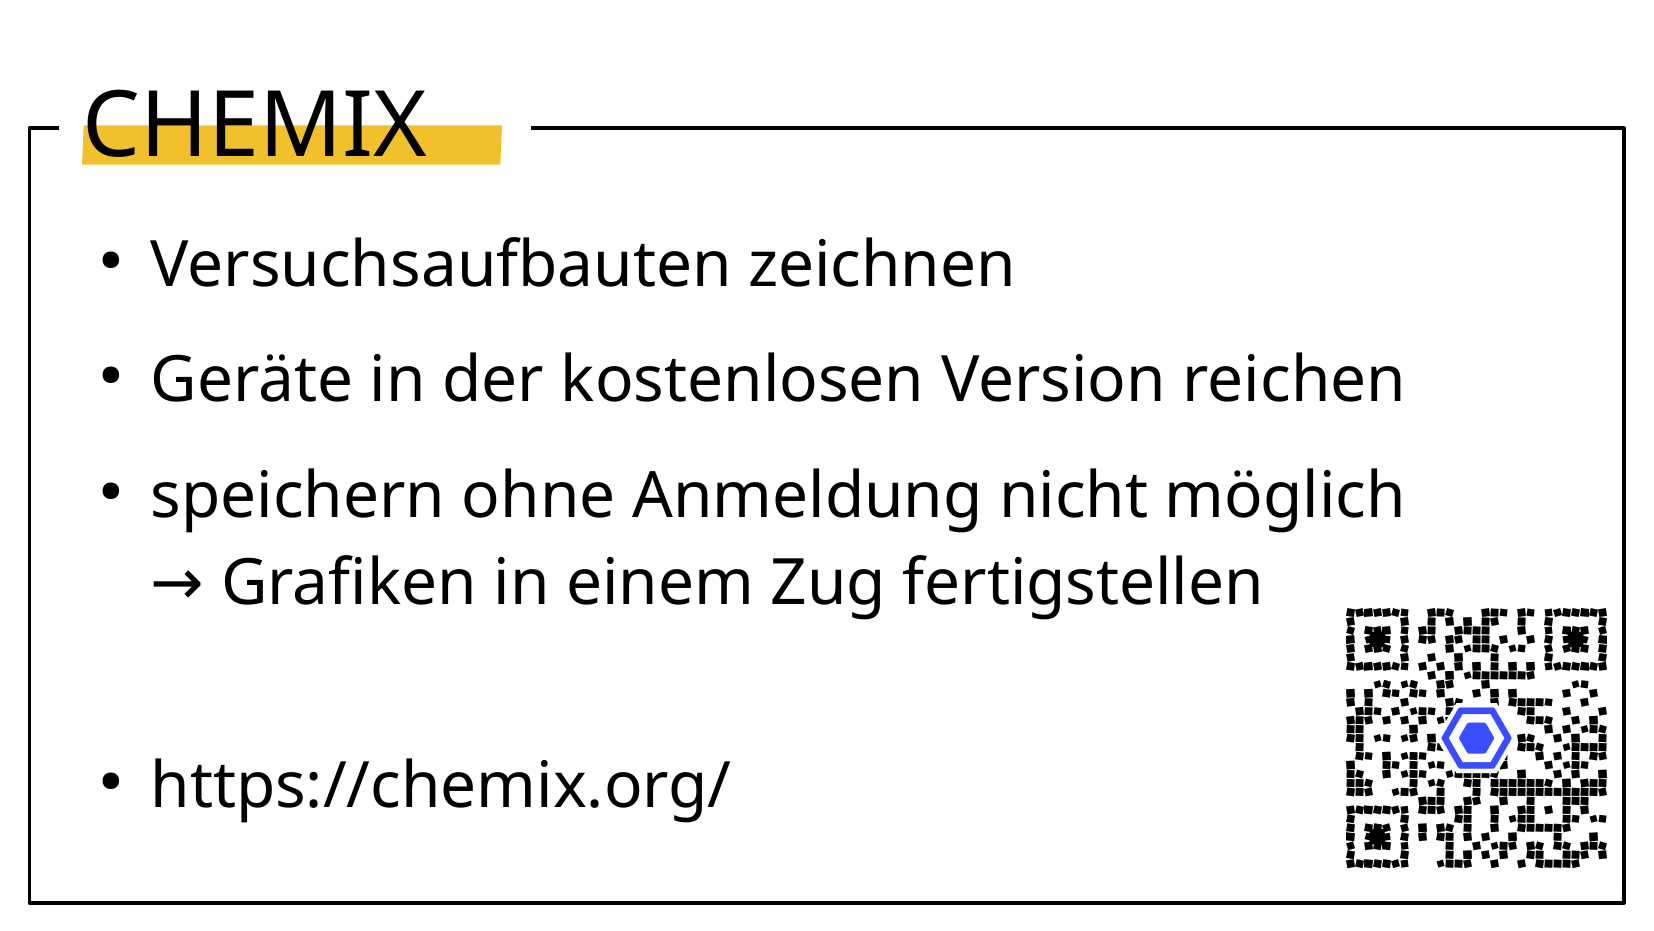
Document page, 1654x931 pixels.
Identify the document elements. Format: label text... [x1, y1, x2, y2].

title CHEMIX [82, 42, 1571, 199]
list Versuchsaufbauten zeichnen Geräte in der kostenlosen Version reichen speichern ohne Anmeldung nicht möglich → Grafiken in einem Zug fertigstellen https://chemix.org/ [82, 217, 1571, 827]
picture [1328, 590, 1622, 886]
